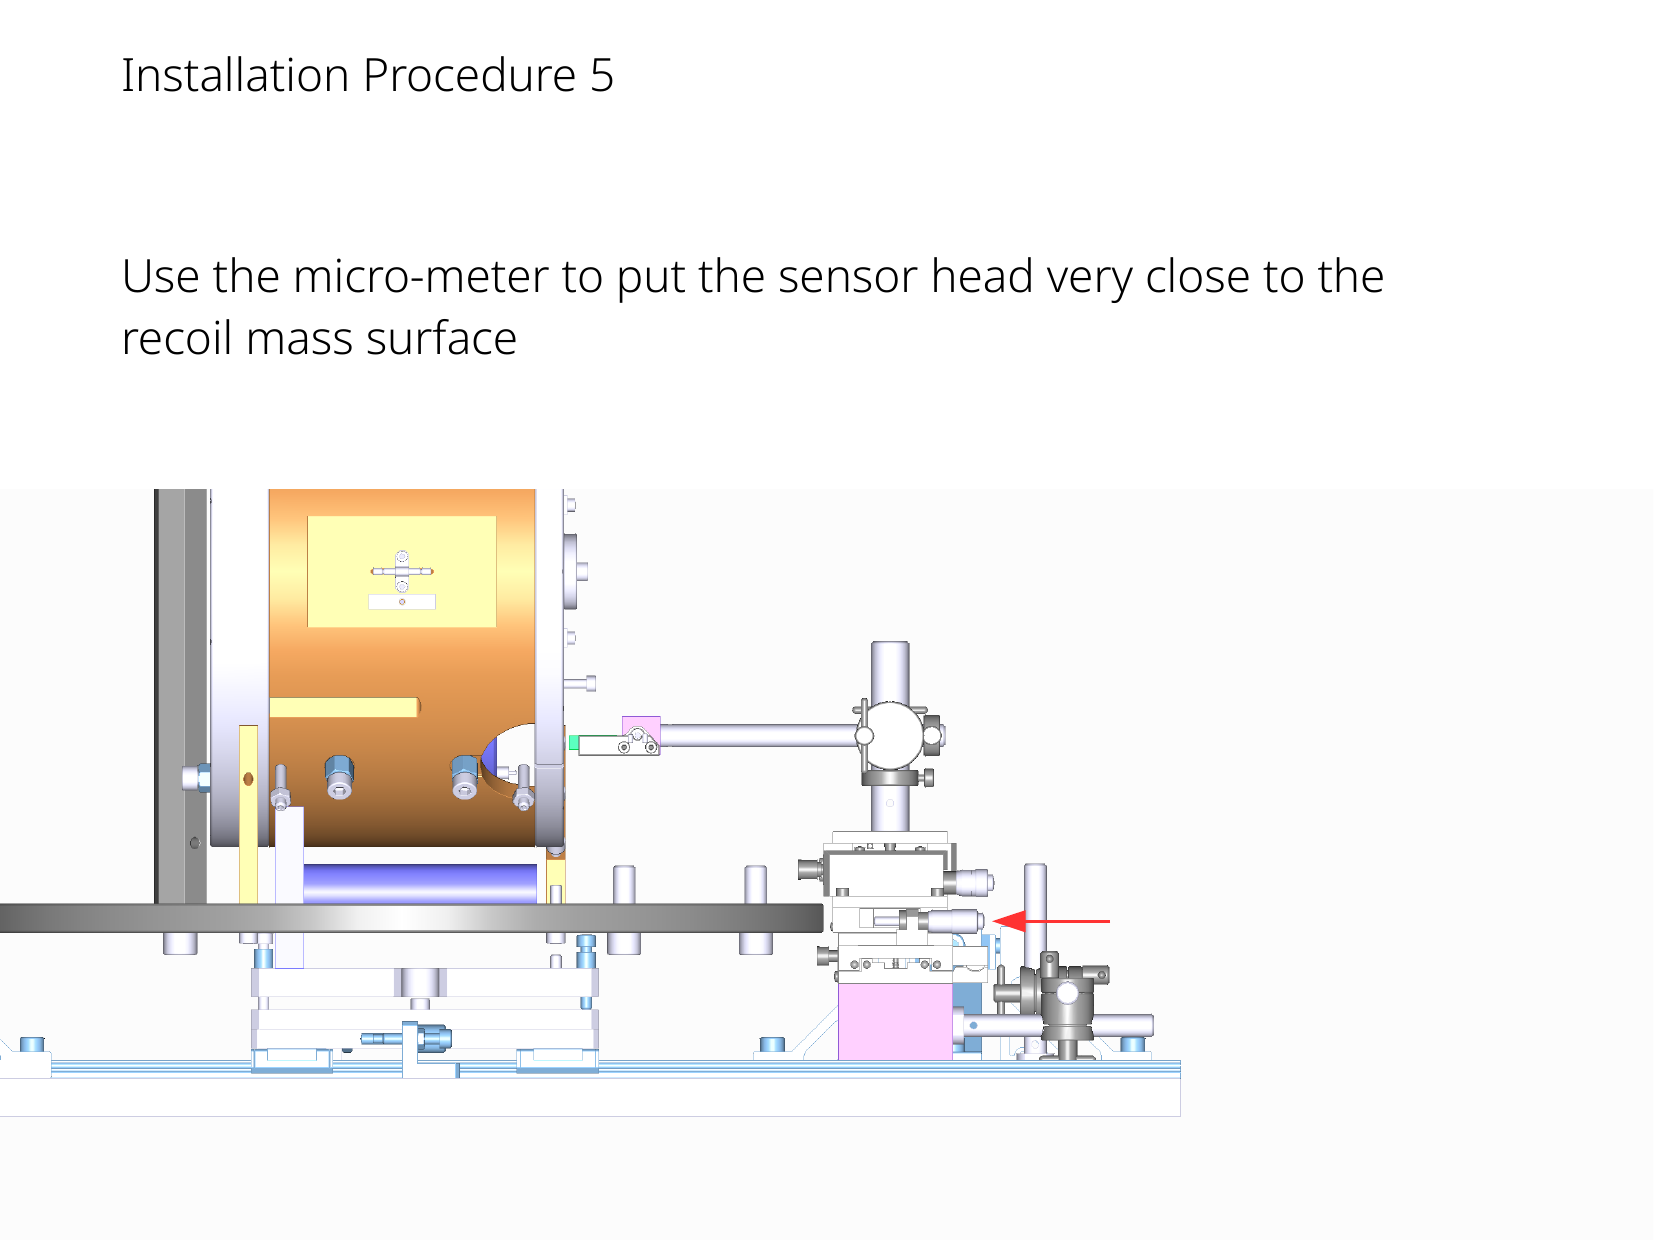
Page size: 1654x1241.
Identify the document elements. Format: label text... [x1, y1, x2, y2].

text_box Use the micro-meter to put the sensor head very close to the recoil mass surface [106, 235, 1501, 364]
text_box Installation Procedure 5 [106, 35, 675, 107]
picture [0, 489, 1654, 1240]
